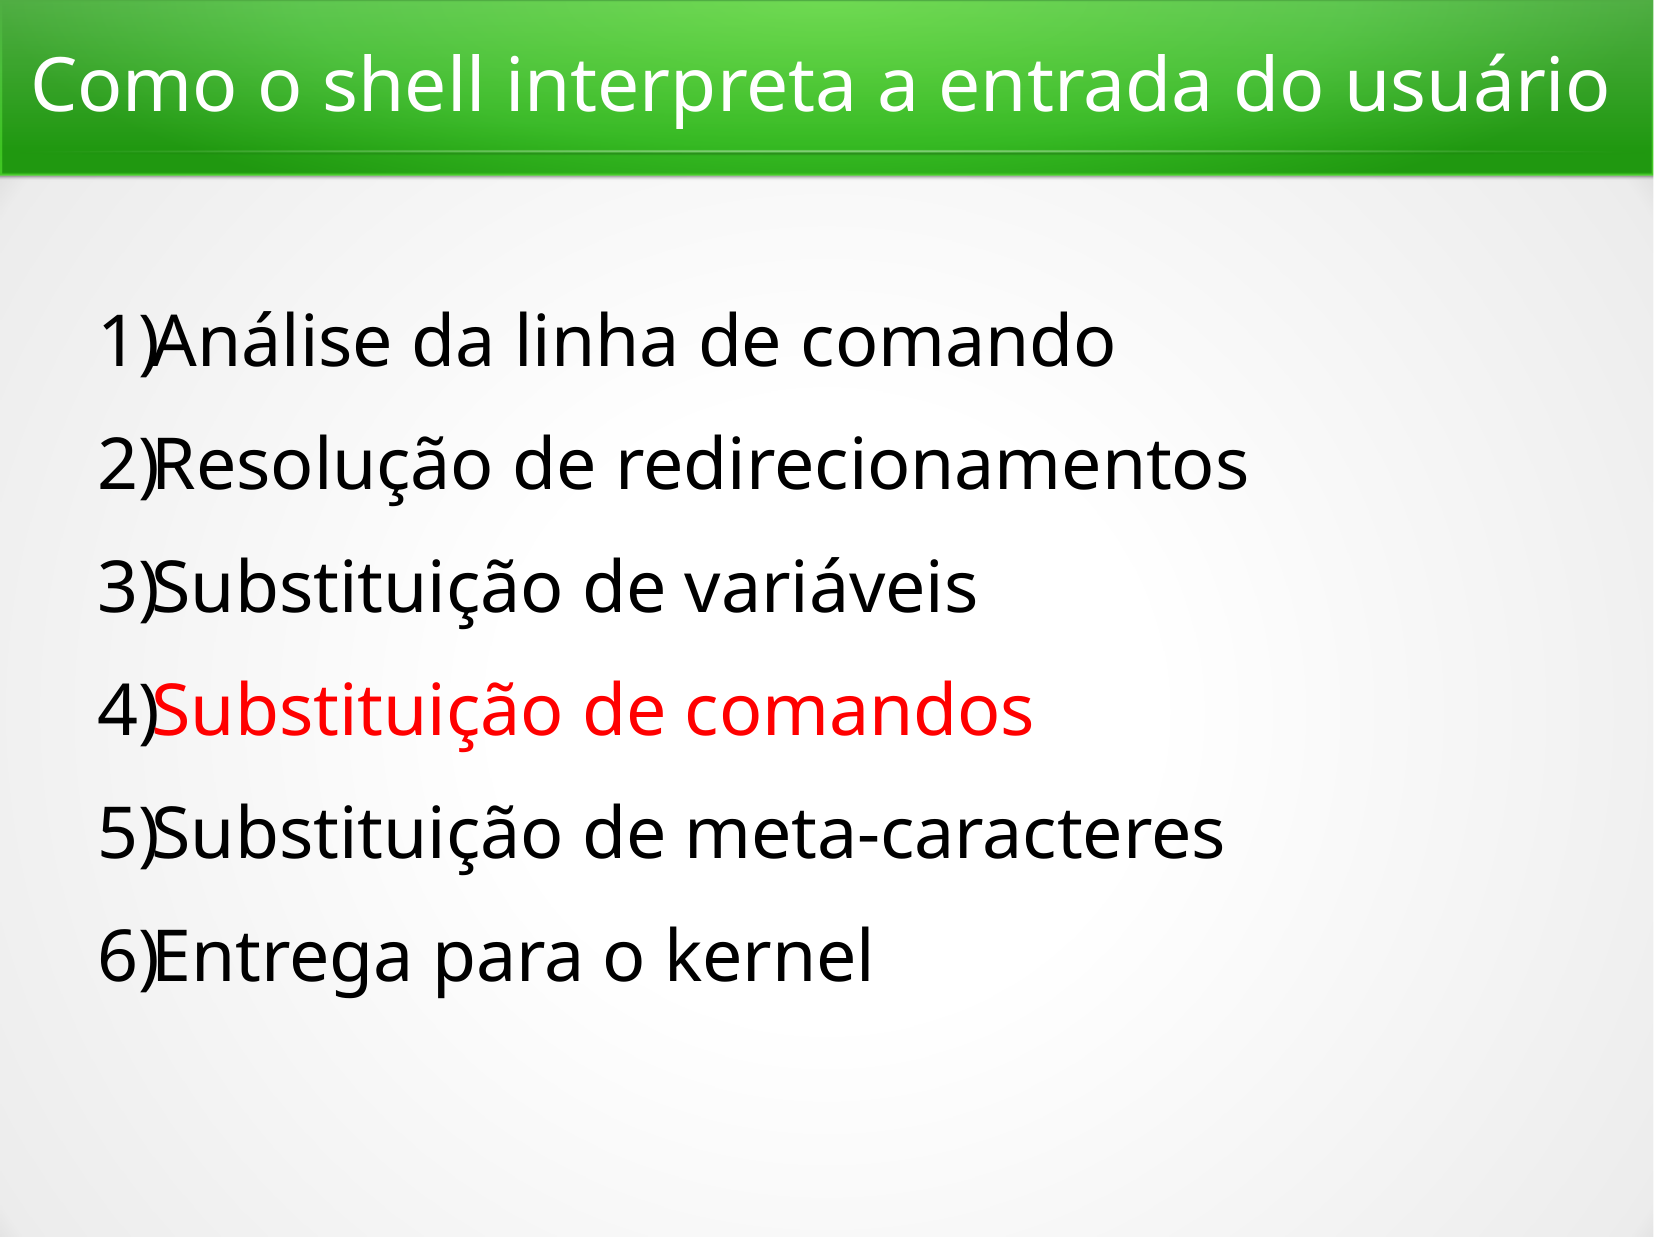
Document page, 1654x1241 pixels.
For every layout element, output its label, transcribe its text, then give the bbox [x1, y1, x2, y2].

picture [0, 0, 1654, 1237]
title Como o shell interpreta a entrada do usuário [11, 11, 1630, 154]
list Análise da linha de comando Resolução de redirecionamentos Substituição de variáveis Substituição de comandos Substituição de meta-caracteres Entrega para o kernel [82, 290, 1571, 1010]
